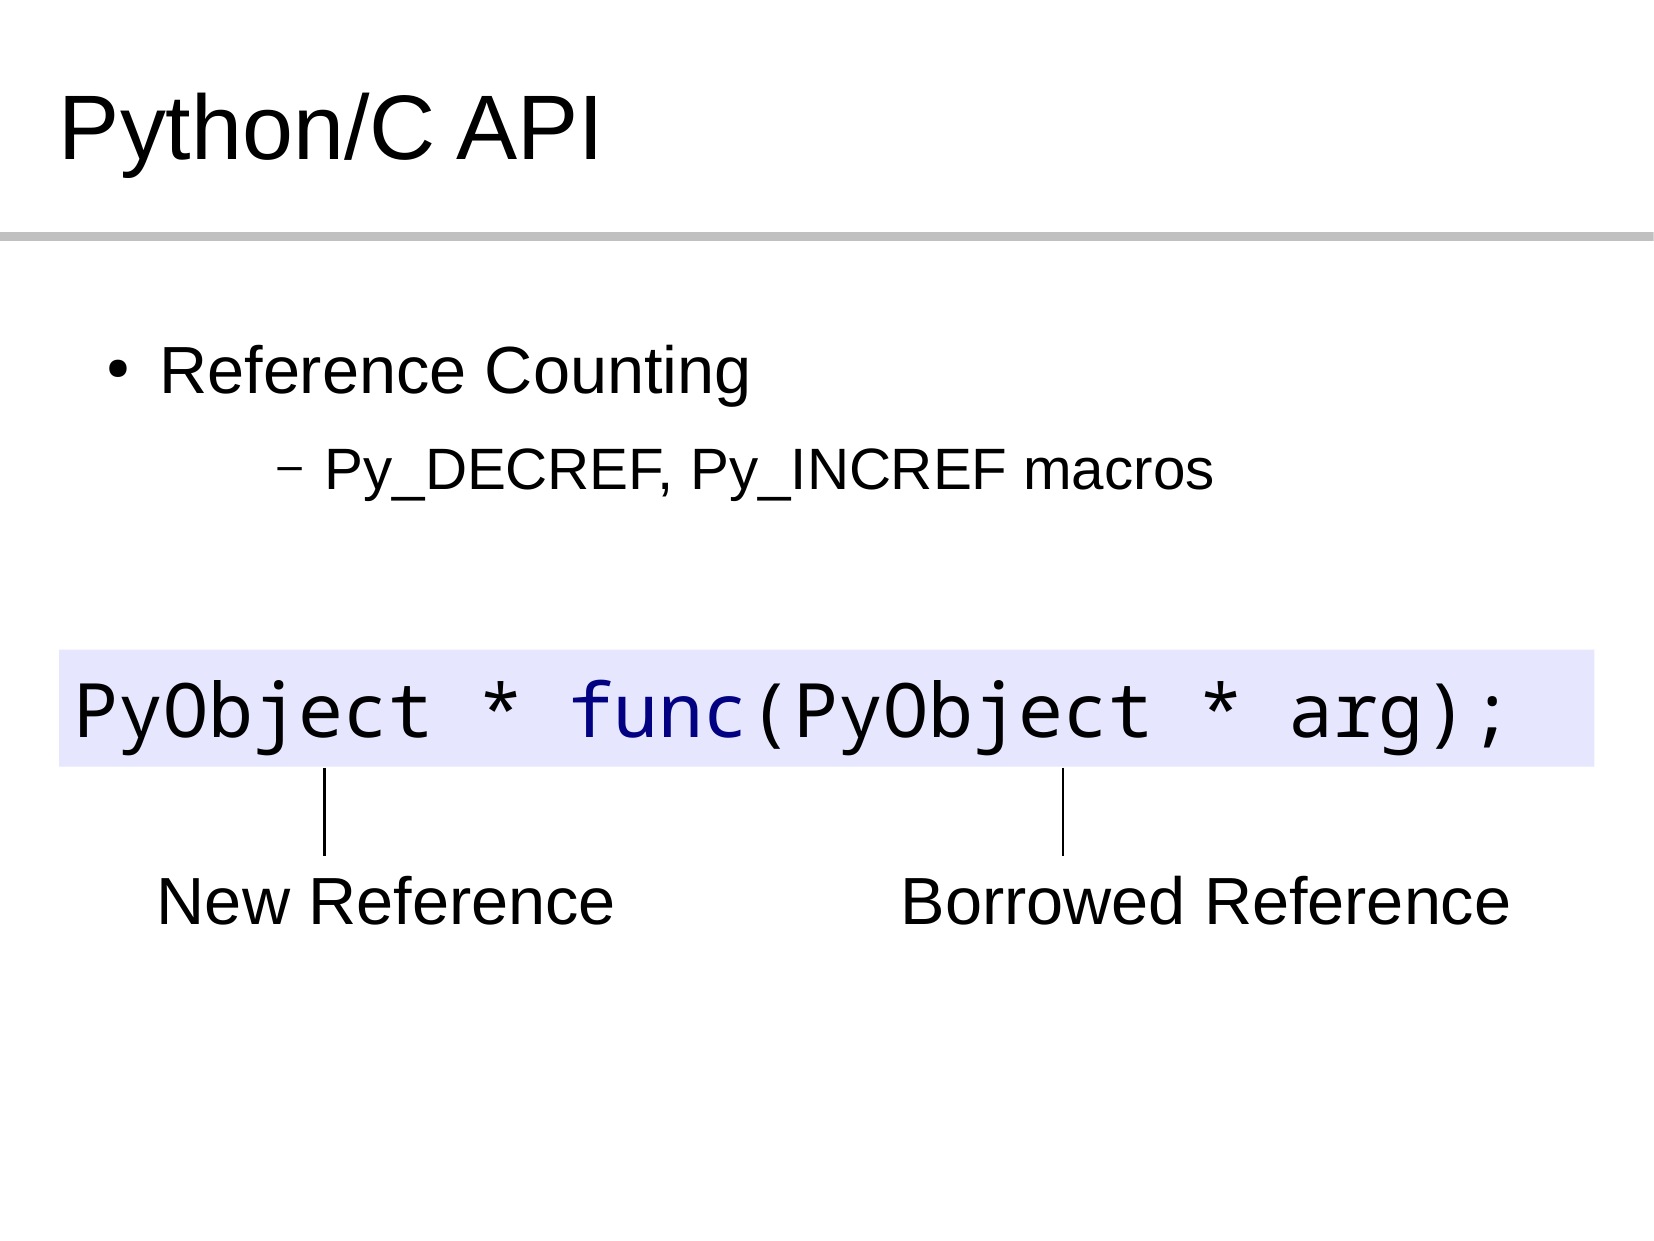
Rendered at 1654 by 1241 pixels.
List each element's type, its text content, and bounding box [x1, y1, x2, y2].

text_box Borrowed Reference [885, 856, 1565, 946]
title Python/C API [59, 49, 1595, 207]
list Reference Counting Py_DECREF, Py_INCREF macros [88, 333, 1571, 532]
text_box PyObject * func(PyObject * arg); [59, 649, 1595, 744]
text_box New Reference [142, 856, 633, 946]
